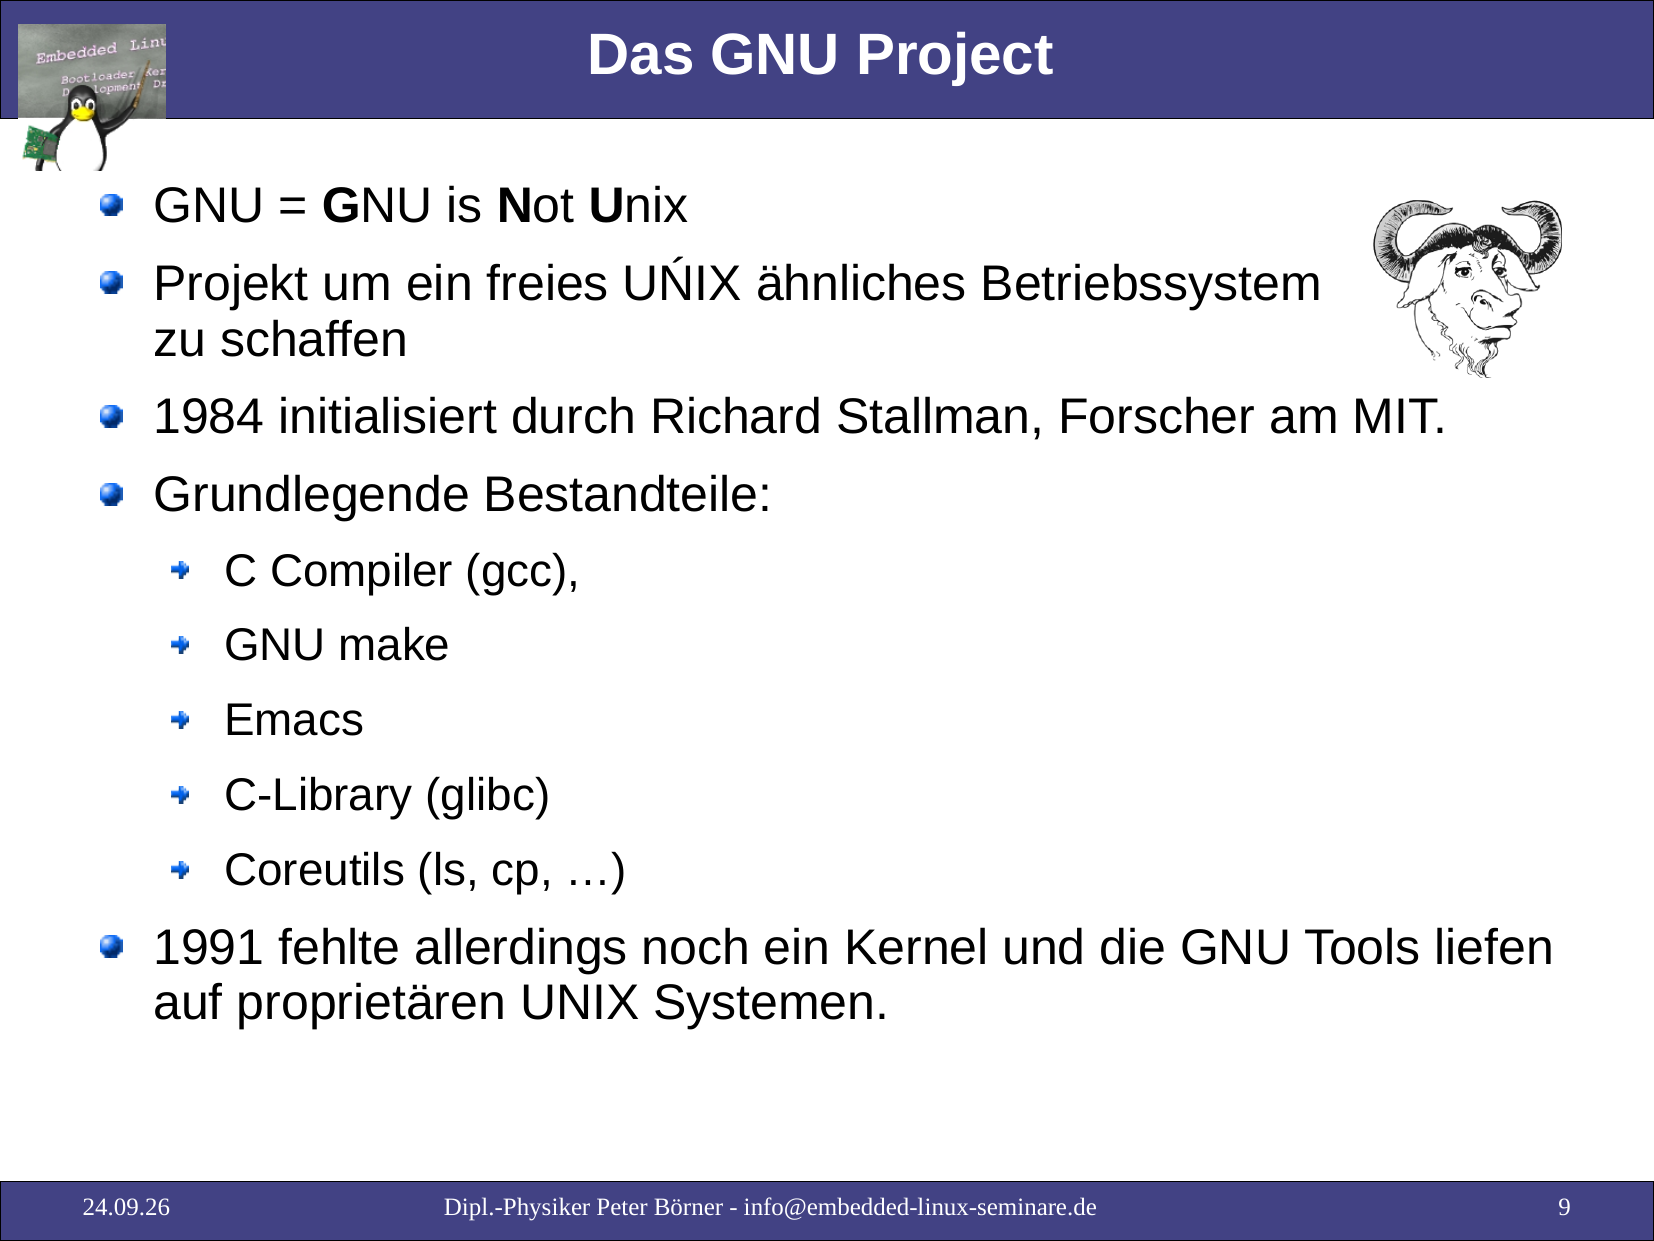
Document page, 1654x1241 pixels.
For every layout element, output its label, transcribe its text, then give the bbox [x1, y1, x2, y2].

picture [1373, 200, 1562, 378]
picture [18, 24, 166, 171]
title Das GNU Project [76, 19, 1565, 89]
list GNU = GNU is Not Unix Projekt um ein freies UŃIX ähnliches Betriebssystem zu schaffen 1984 initialisiert durch Richard Stallman, Forscher am MIT. Grundlegende Bestandteile: C Compiler (gcc), GNU make Emacs C-Library (glibc) Coreutils (ls, cp, …) 1991 fehlte allerdings noch ein Kernel und die GNU Tools liefen auf proprietären UNIX Systemen. [82, 177, 1571, 1094]
